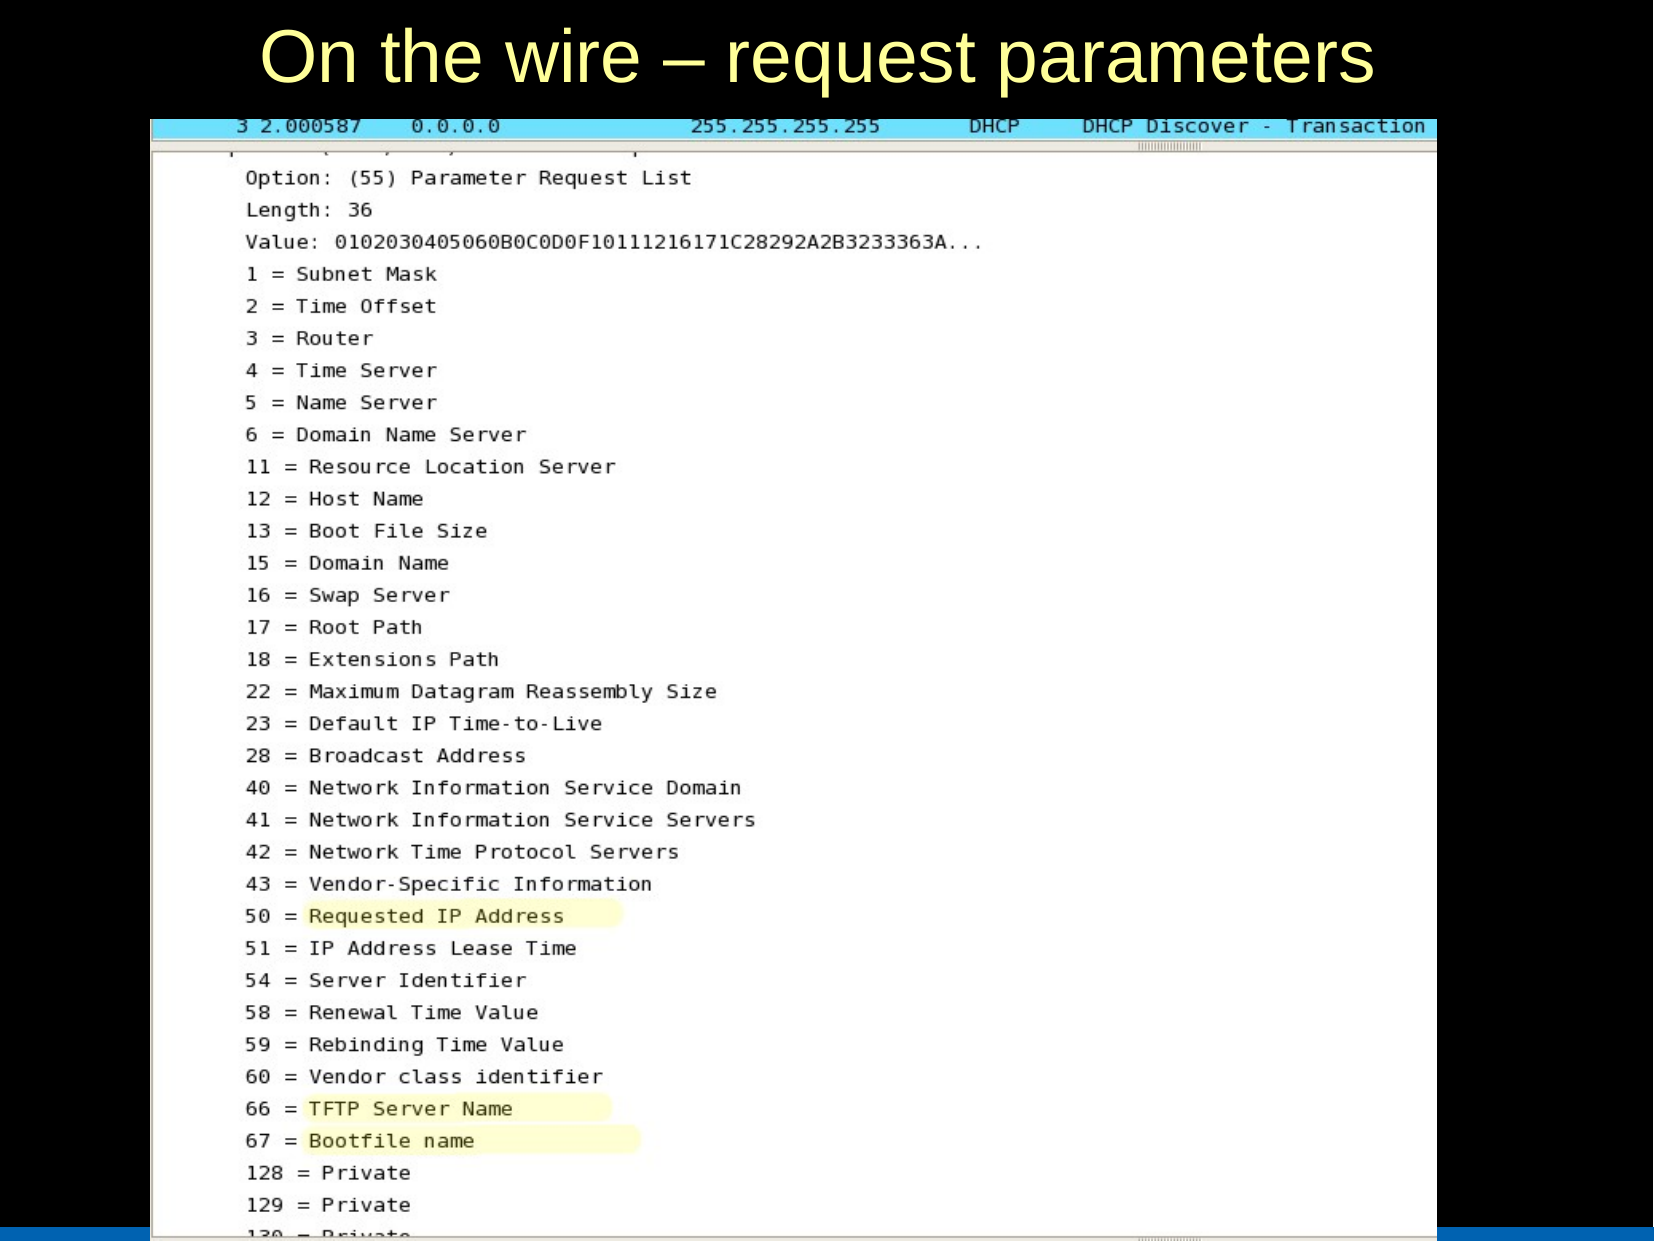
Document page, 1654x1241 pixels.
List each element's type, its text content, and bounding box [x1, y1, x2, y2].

picture [150, 119, 1437, 1241]
title On the wire – request parameters [112, 1, 1525, 113]
